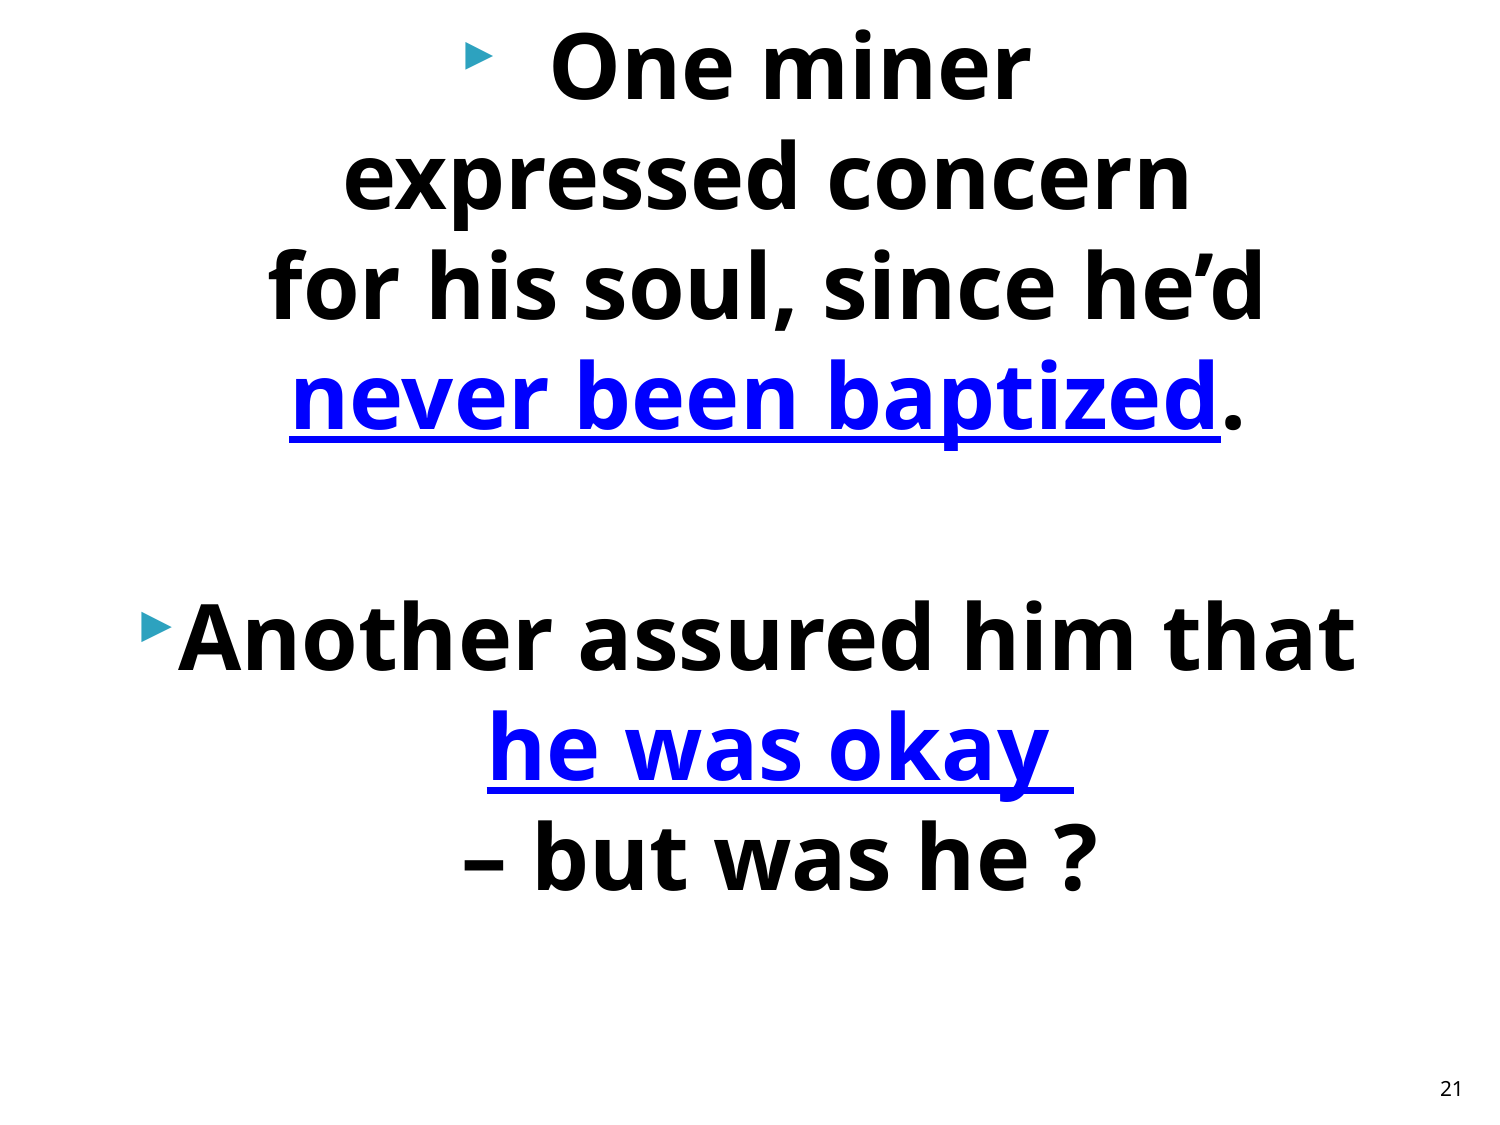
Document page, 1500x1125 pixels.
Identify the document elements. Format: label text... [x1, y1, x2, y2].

slide_number <number> [1418, 1051, 1479, 1112]
list One miner expressed concern for his soul, since he’d never been baptized. Another assured him that he was okay – but was he ? [0, 0, 1500, 1125]
